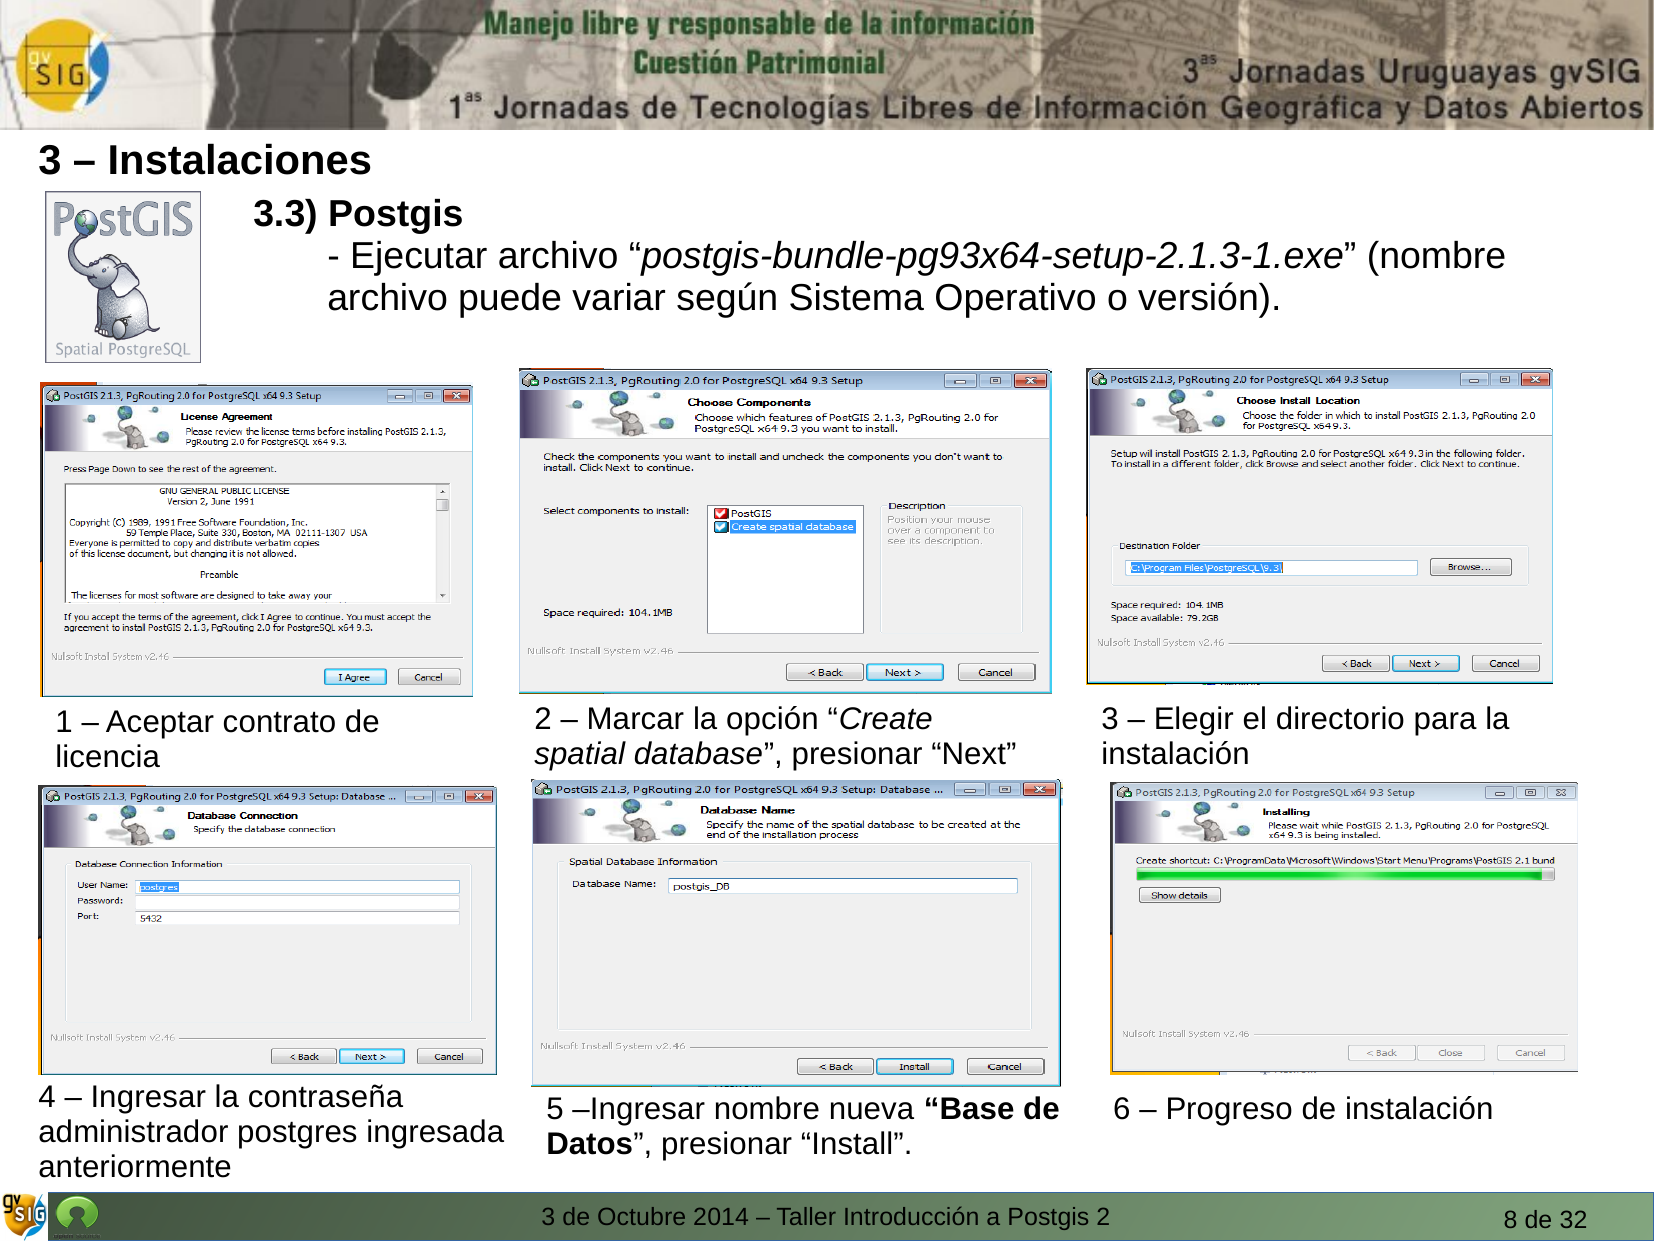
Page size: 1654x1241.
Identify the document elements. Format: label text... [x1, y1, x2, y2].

text_box 6 – Progreso de instalación [1098, 1083, 1642, 1146]
picture [0, 1192, 107, 1241]
text_box 3 – Instalaciones [23, 129, 1630, 192]
text_box 2 – Marcar la opción “Create spatial database”, presionar “Next” [519, 694, 1040, 780]
text_box 3 – Elegir el directorio para la instalación [1086, 694, 1607, 780]
picture [519, 368, 1052, 694]
text_box 1 – Aceptar contrato de licencia [40, 696, 473, 783]
picture [38, 785, 497, 1072]
picture [40, 382, 473, 696]
text_box 5 –Ingresar nombre nueva “Base de Datos”, presionar “Install”. [531, 1084, 1075, 1170]
text_box 3.3) Postgis - Ejecutar archivo “postgis-bundle-pg93x64-setup-2.1.3-1.exe” (nombre archivo puede variar según Sistema Operativo o versión). [238, 185, 1607, 369]
text_box 4 – Ingresar la contraseña administrador postgres ingresada anteriormente [23, 1072, 567, 1193]
picture [1086, 368, 1553, 686]
picture [531, 779, 1063, 1084]
picture [45, 191, 201, 363]
picture [0, 0, 1654, 130]
text_box 3 de Octubre 2014 – Taller Introducción a Postgis 2 [107, 1192, 1654, 1241]
text_box <número> de 32 [1488, 1198, 1654, 1241]
picture [1110, 782, 1578, 1075]
